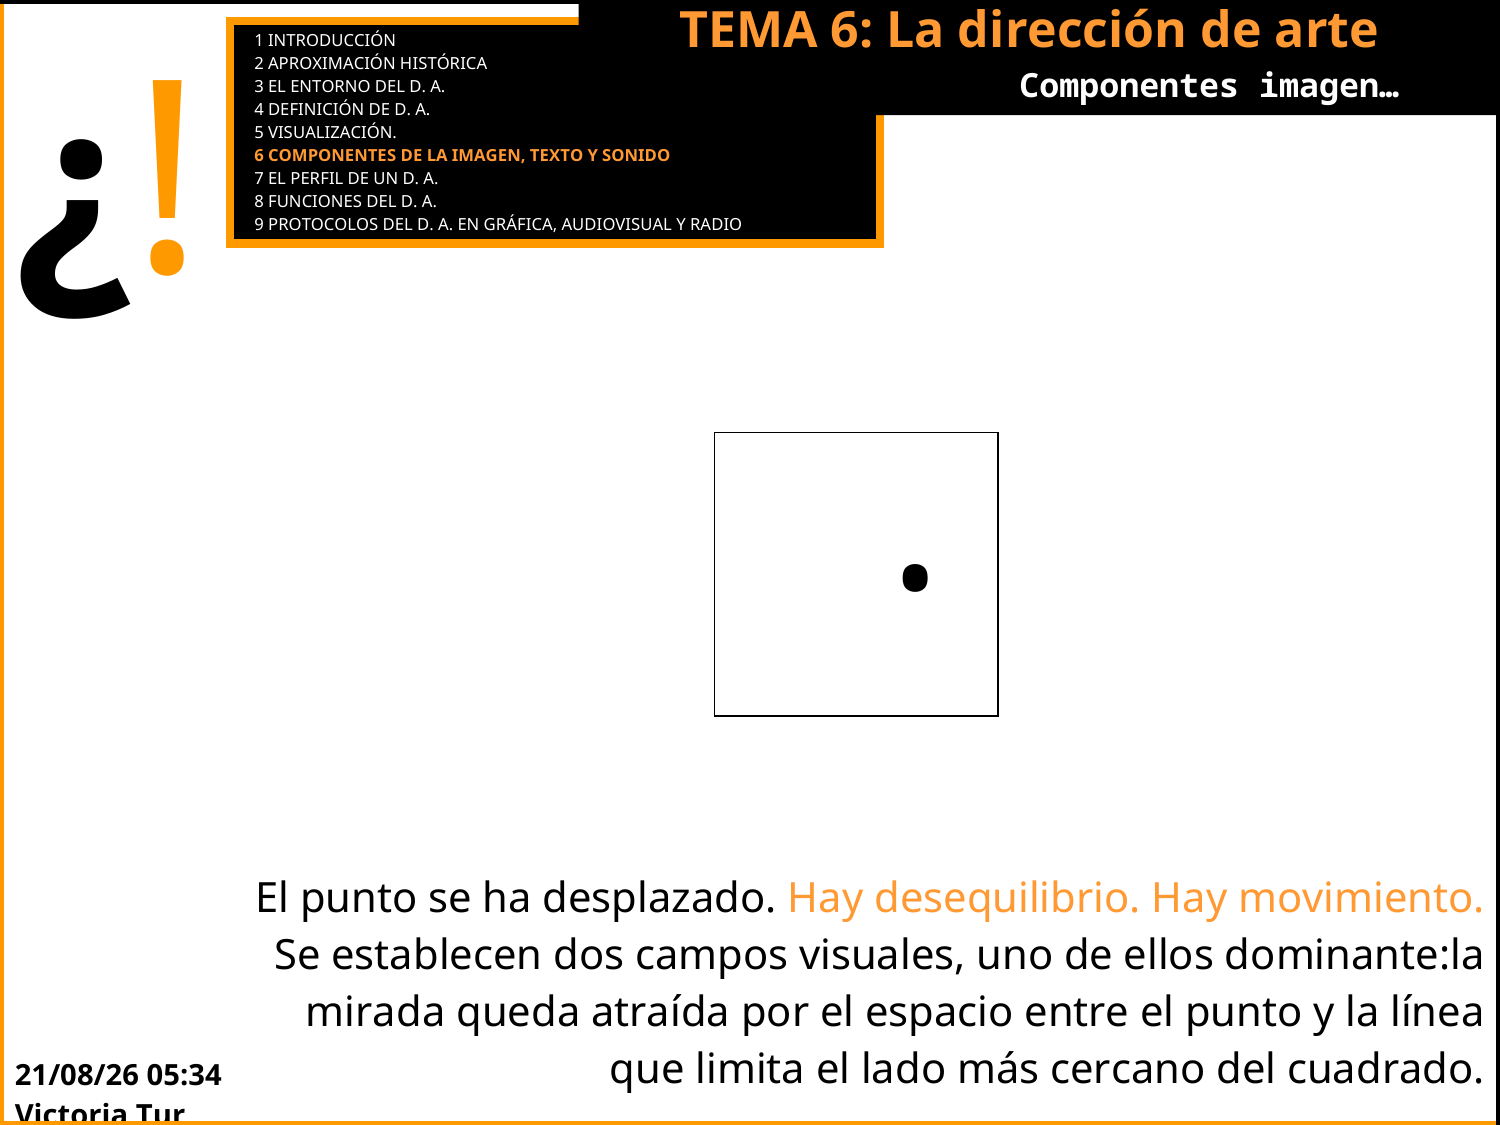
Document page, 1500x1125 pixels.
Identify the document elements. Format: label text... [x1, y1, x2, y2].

text_box TEMA 6: La dirección de arte Componentes imagen… [578, 0, 1500, 116]
text_box 1 INTRODUCCIÓN 2 APROXIMACIÓN HISTÓRICA 3 EL ENTORNO DEL D. A. 4 DEFINICIÓN DE D. A. 5 VISUALIZACIÓN. 6 COMPONENTES DE LA IMAGEN, TEXTO Y SONIDO 7 EL PERFIL DE UN D. A. 8 FUNCIONES DEL D. A. 9 PROTOCOLOS DEL D. A. EN GRÁFICA, AUDIOVISUAL Y RADIO [230, 20, 880, 244]
text_box • [879, 491, 952, 661]
text_box El punto se ha desplazado. Hay desequilibrio. Hay movimiento. Se establecen dos campos visuales, uno de ellos dominante:la mirada queda atraída por el espacio entre el punto y la línea que limita el lado más cercano del cuadrado. [235, 859, 1500, 1104]
text_box [714, 432, 999, 717]
